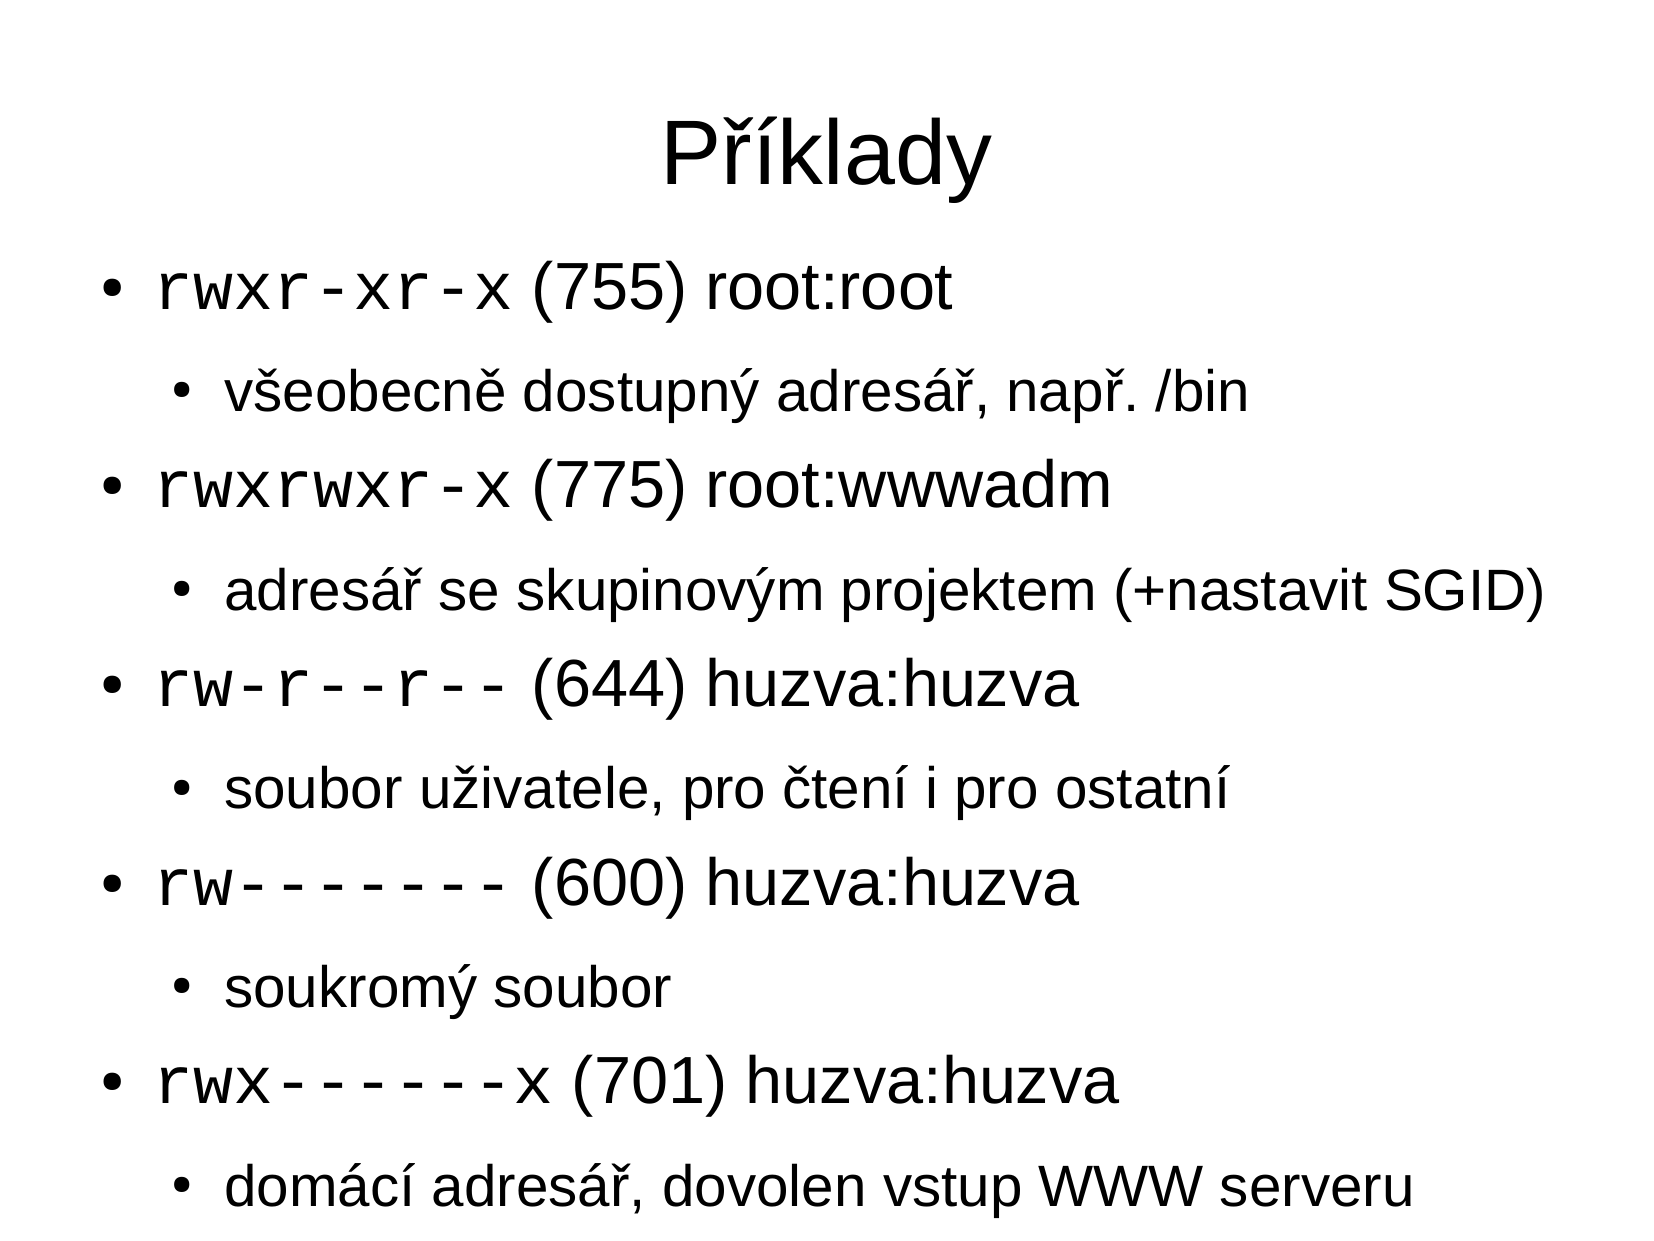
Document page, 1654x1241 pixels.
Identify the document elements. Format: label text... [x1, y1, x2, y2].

title Příklady [82, 56, 1571, 248]
list rwxr-xr-x (755) root:root všeobecně dostupný adresář, např. /bin rwxrwxr-x (775) root:wwwadm adresář se skupinovým projektem (+nastavit SGID) rw-r--r-- (644) huzva:huzva soubor uživatele, pro čtení i pro ostatní rw------- (600) huzva:huzva soukromý soubor rwx------x (701) huzva:huzva domácí adresář, dovolen vstup WWW serveru [82, 248, 1571, 1219]
